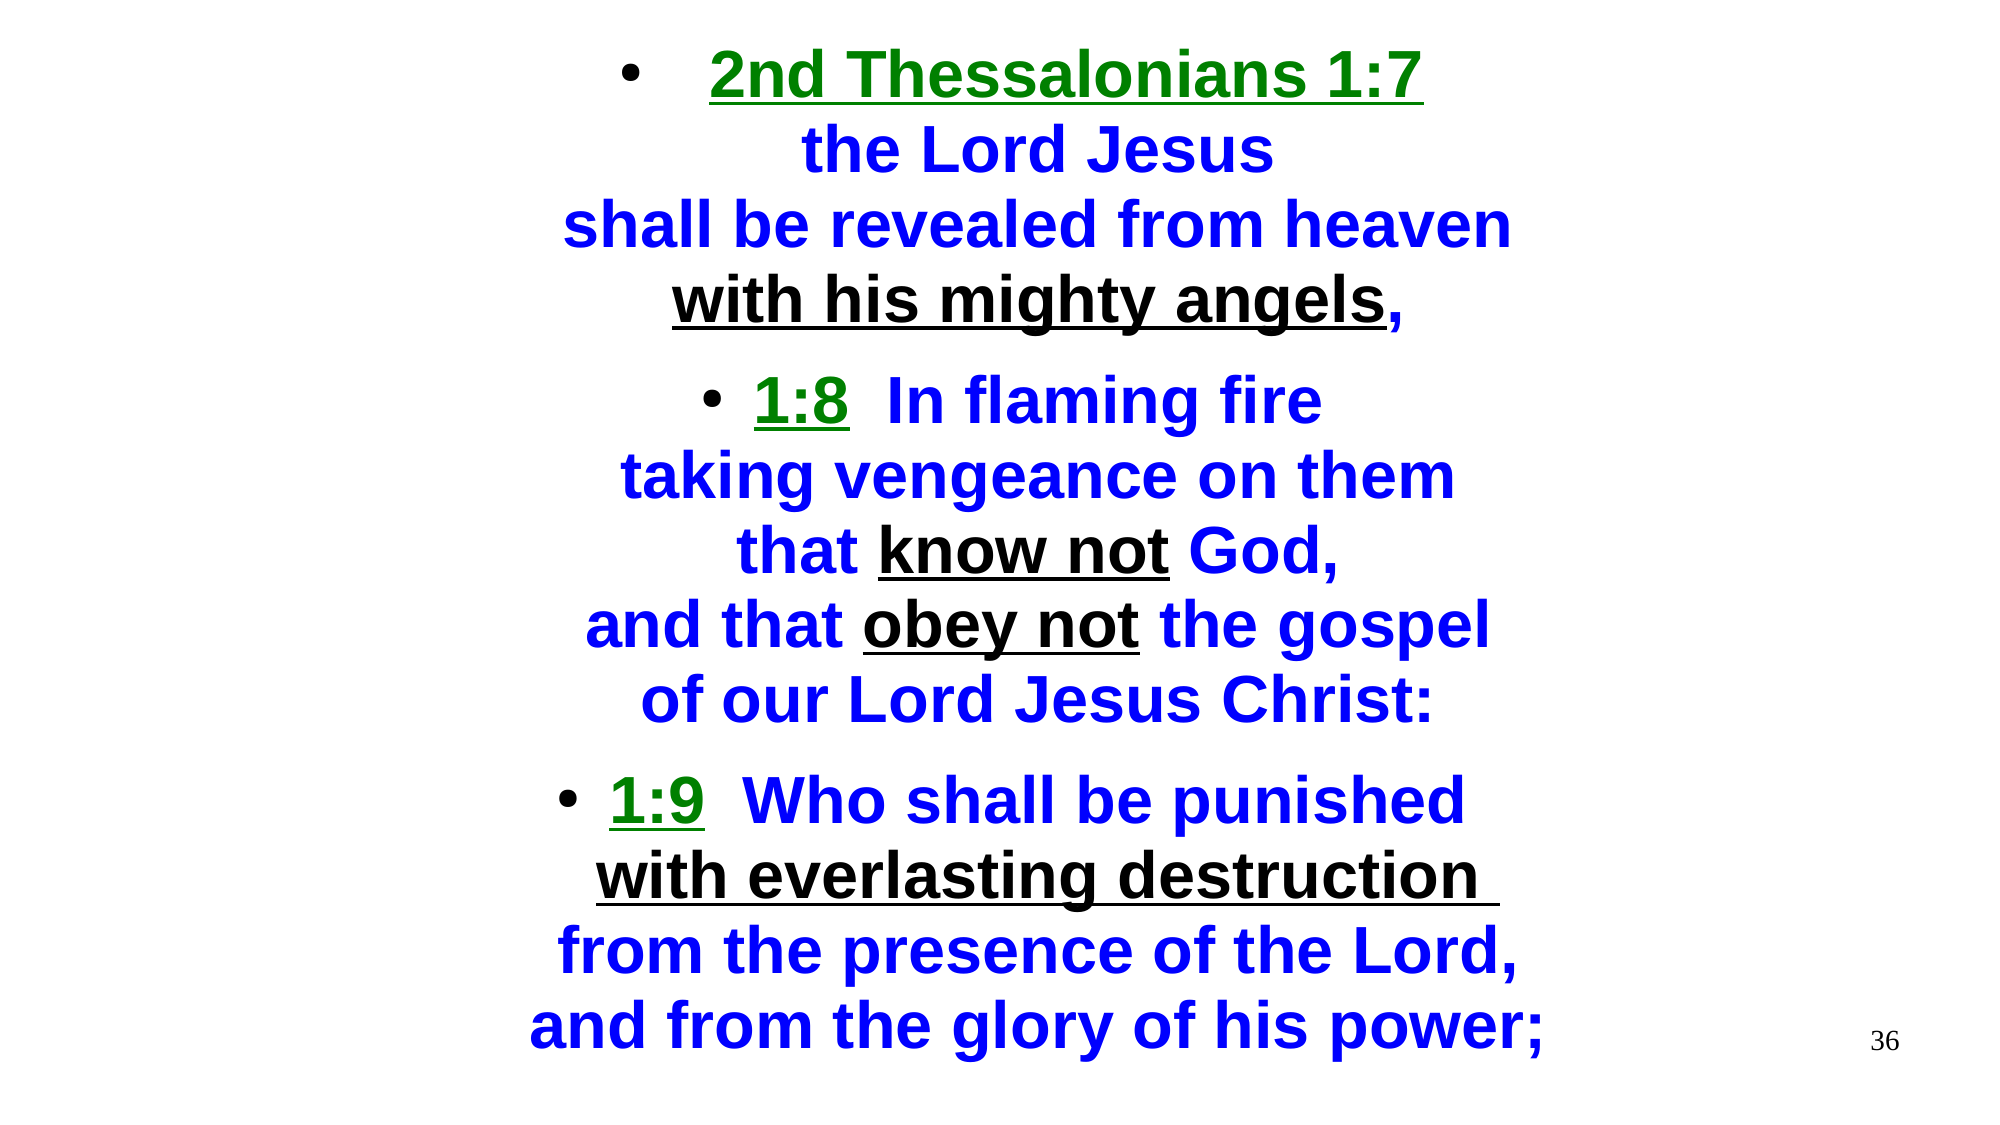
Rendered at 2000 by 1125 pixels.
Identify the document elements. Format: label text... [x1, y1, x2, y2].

list 2nd Thessalonians 1:7 the Lord Jesus shall be revealed from heaven with his mighty angels, 1:8 In flaming fire taking vengeance on them that know not God, and that obey not the gospel of our Lord Jesus Christ: 1:9 Who shall be punished with everlasting destruction from the presence of the Lord, and from the glory of his power; [37, 37, 1988, 1088]
